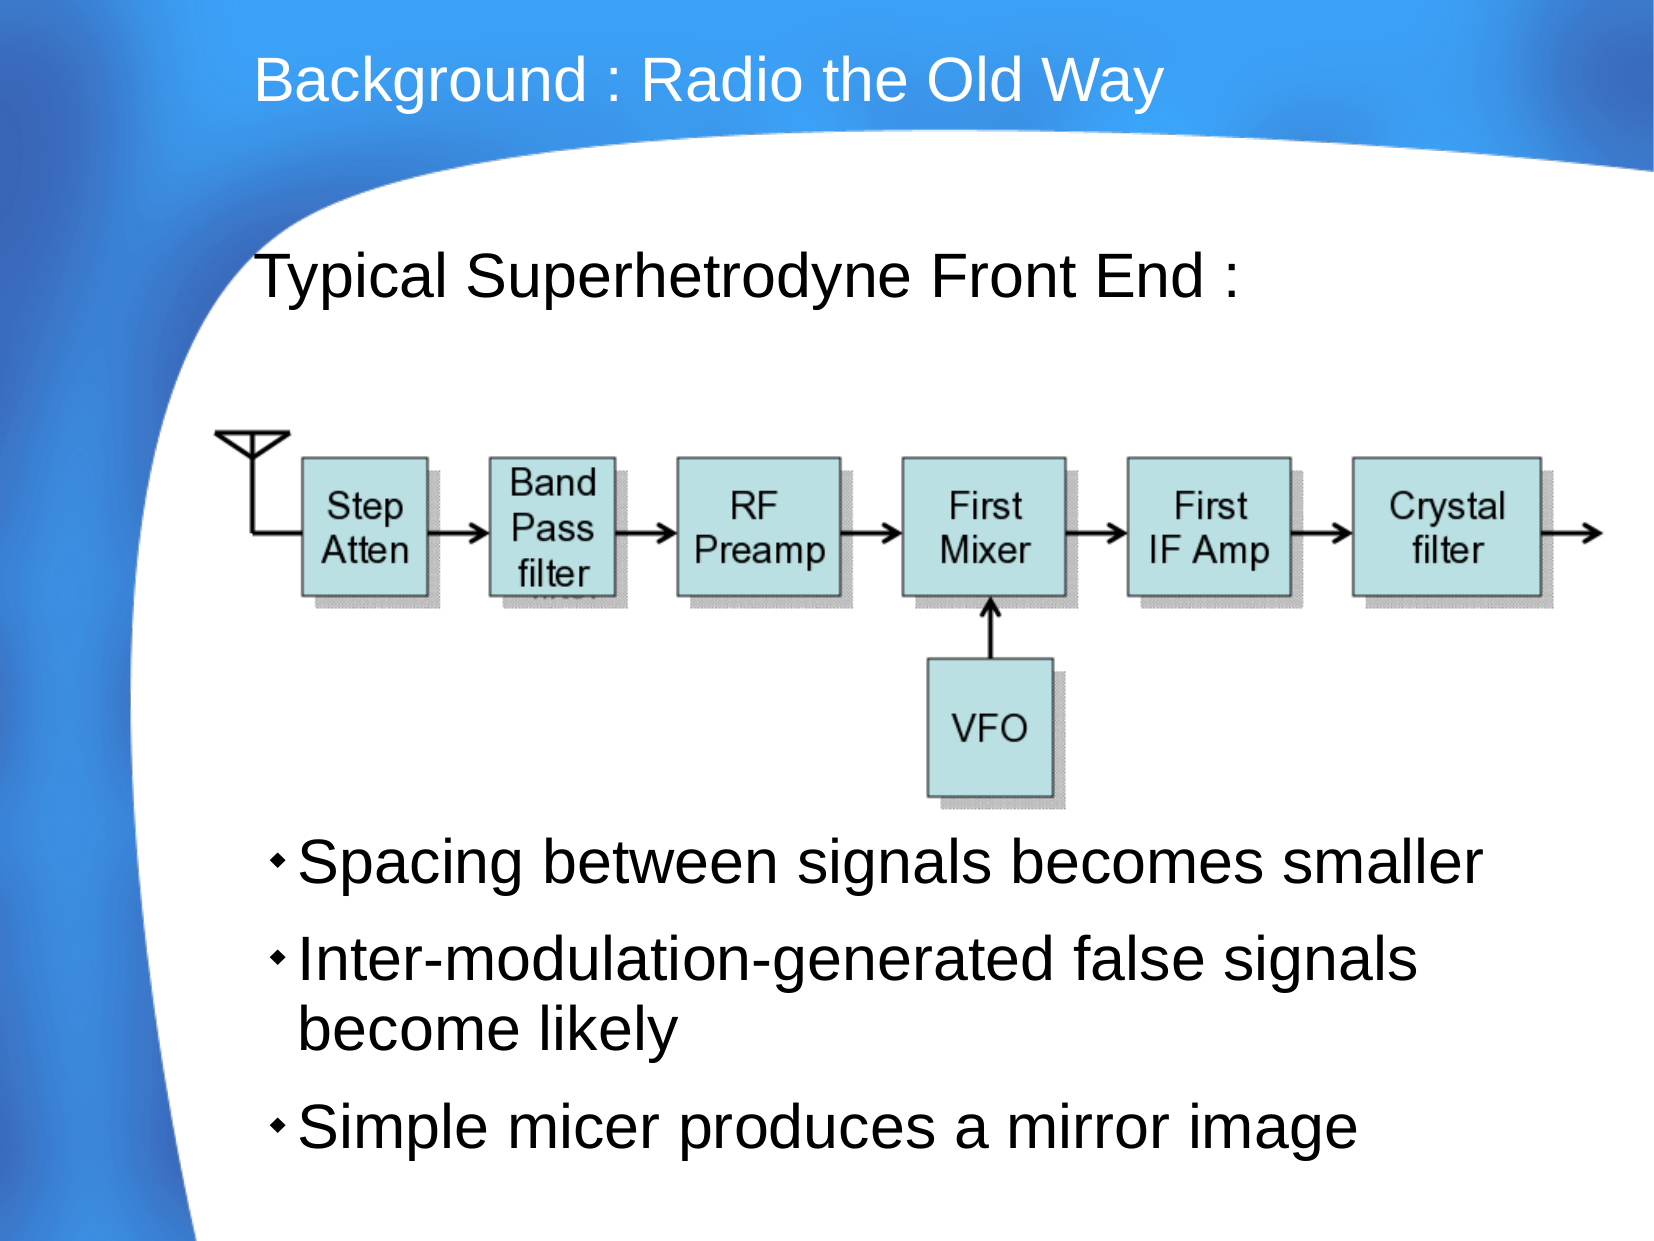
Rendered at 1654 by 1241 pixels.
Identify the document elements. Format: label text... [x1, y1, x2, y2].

list Background : Radio the Old Way Typical Superhetrodyne Front End : Spacing between signals becomes smaller Inter-modulation-generated false signals become likely Simple micer produces a mirror image [253, 819, 1536, 1171]
list Background : Radio the Old Way Typical Superhetrodyne Front End : Spacing between signals becomes smaller Inter-modulation-generated false signals become likely Simple micer produces a mirror image [253, 45, 1536, 419]
picture [0, 0, 1654, 1241]
